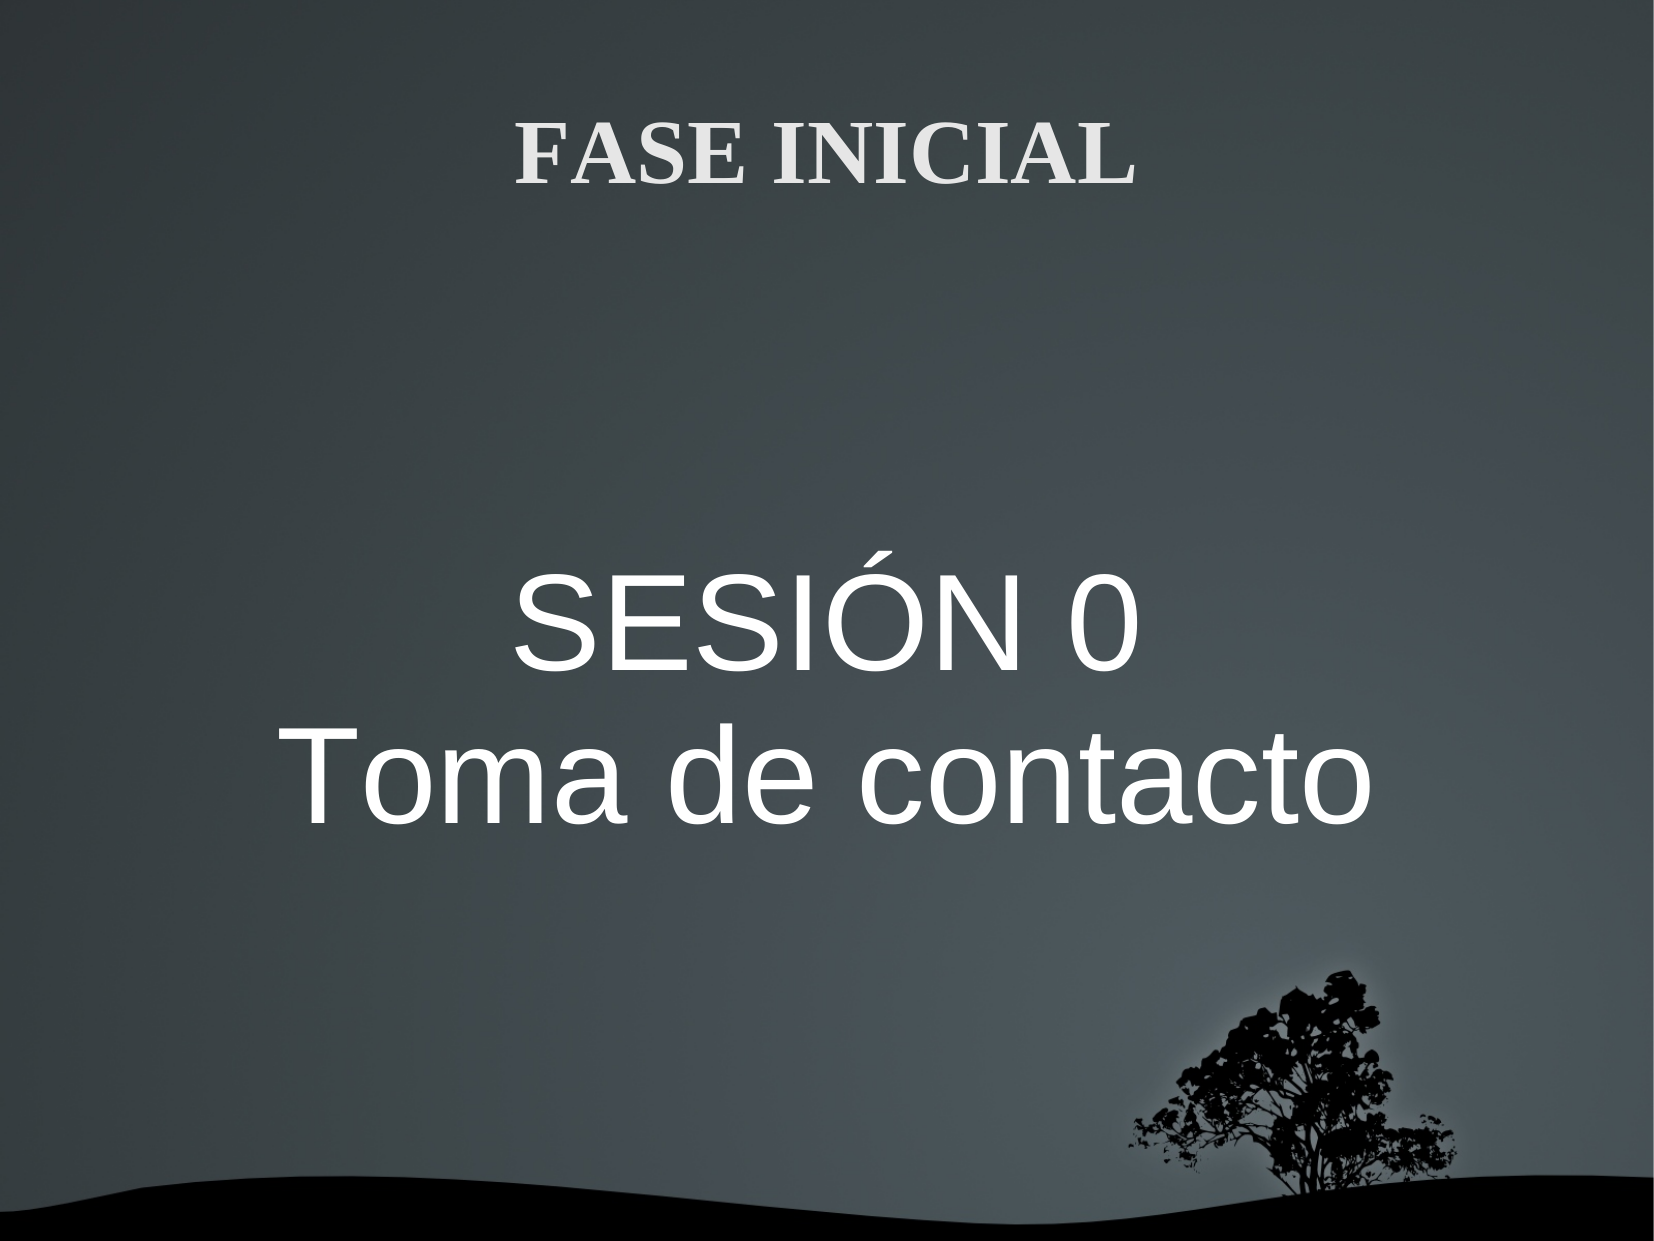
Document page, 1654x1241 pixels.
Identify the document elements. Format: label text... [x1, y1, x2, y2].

subtitle SESIÓN 0 Toma de contacto [82, 297, 1571, 1102]
picture [0, 0, 1654, 1241]
title FASE INICIAL [82, 56, 1571, 250]
